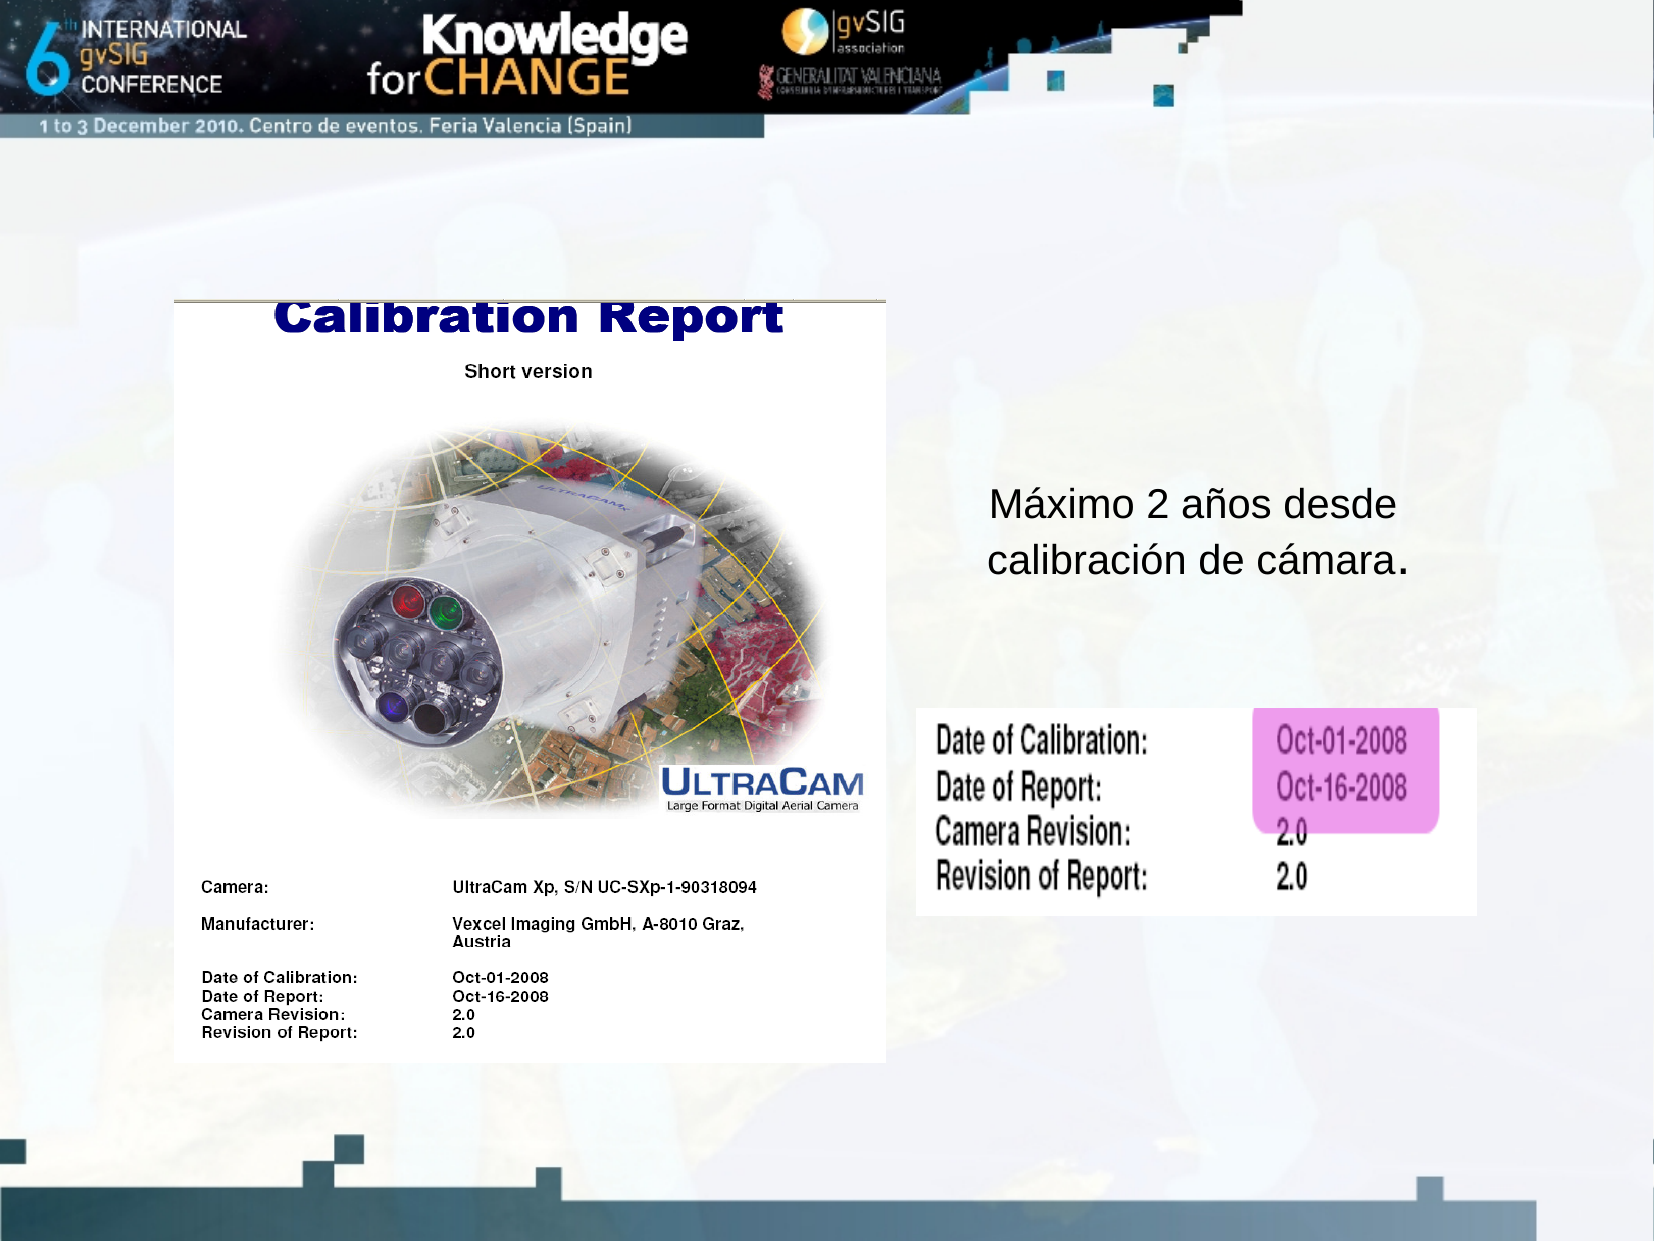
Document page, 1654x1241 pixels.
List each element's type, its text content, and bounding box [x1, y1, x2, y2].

title Máximo 2 años desde calibración de cámara. [826, 480, 1571, 586]
picture [0, 0, 1654, 1241]
chart [59, 236, 1548, 1109]
